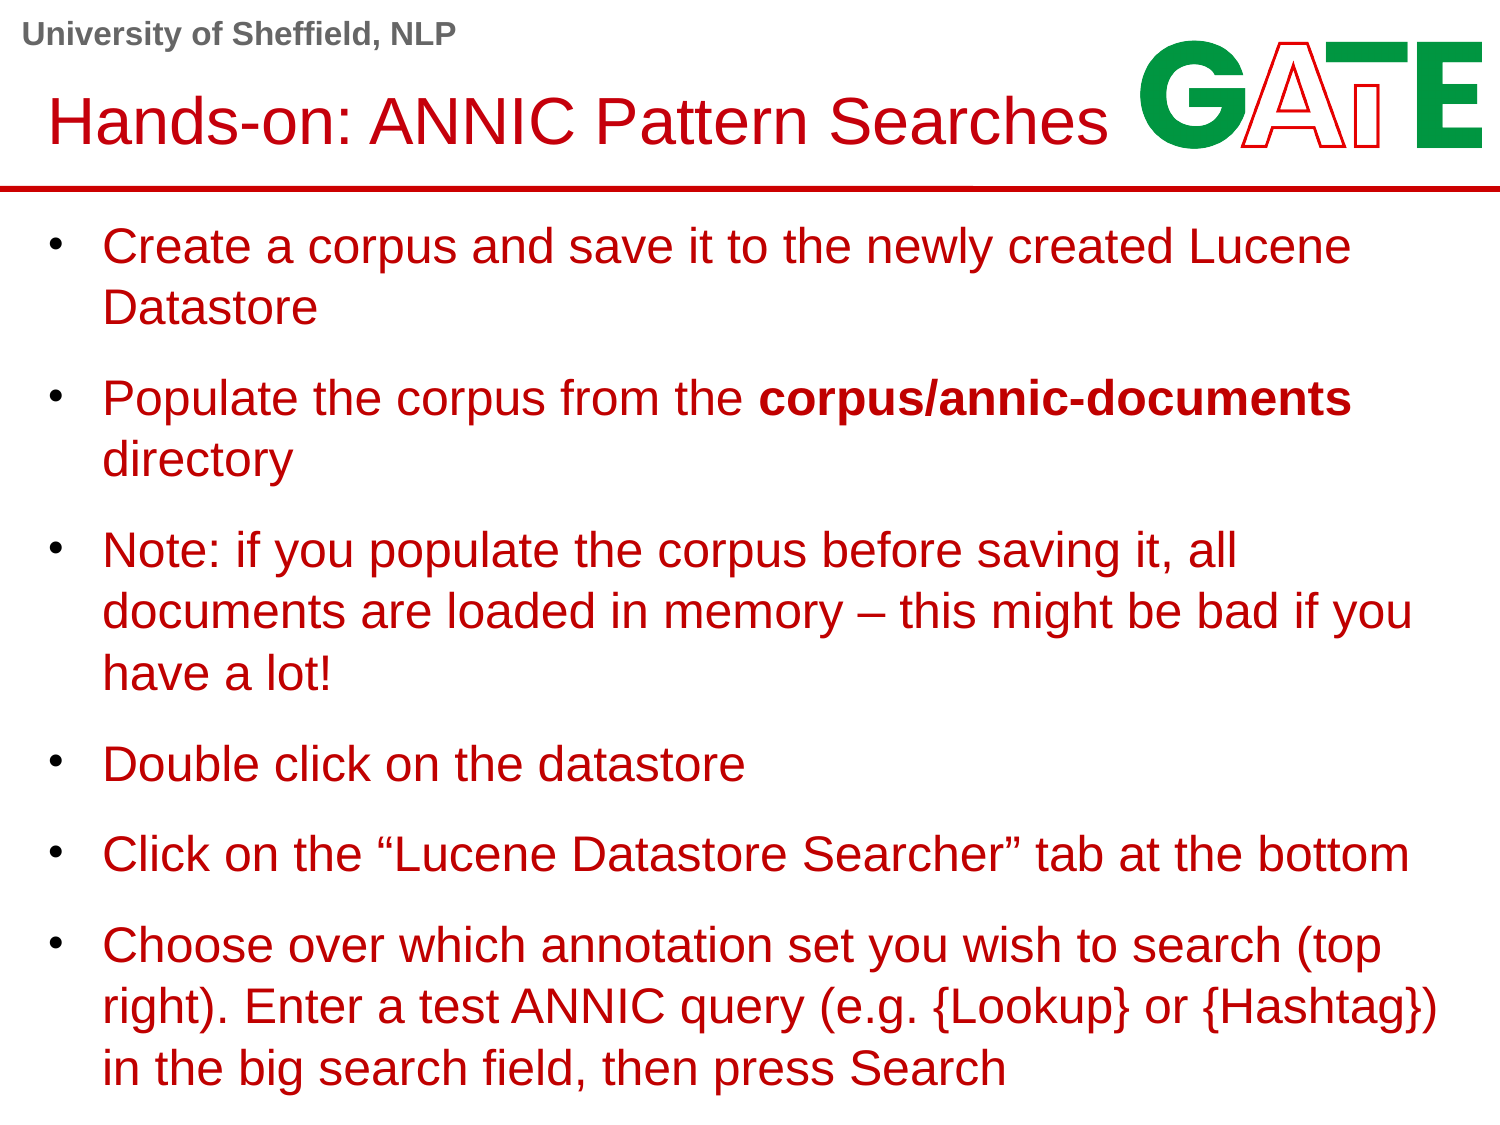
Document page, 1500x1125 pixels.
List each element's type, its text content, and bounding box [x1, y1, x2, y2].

text_box Create a corpus and save it to the newly created Lucene Datastore Populate the corpus from the corpus/annic-documents directory Note: if you populate the corpus before saving it, all documents are loaded in memory – this might be bad if you have a lot! Double click on the datastore Click on the “Lucene Datastore Searcher” tab at the bottom Choose over which annotation set you wish to search (top right). Enter a test ANNIC query (e.g. {Lookup} or {Hashtag}) in the big search field, then press Search [47, 212, 1459, 1063]
picture [1133, 23, 1489, 166]
text_box Hands-on: ANNIC Pattern Searches [47, 62, 1267, 183]
